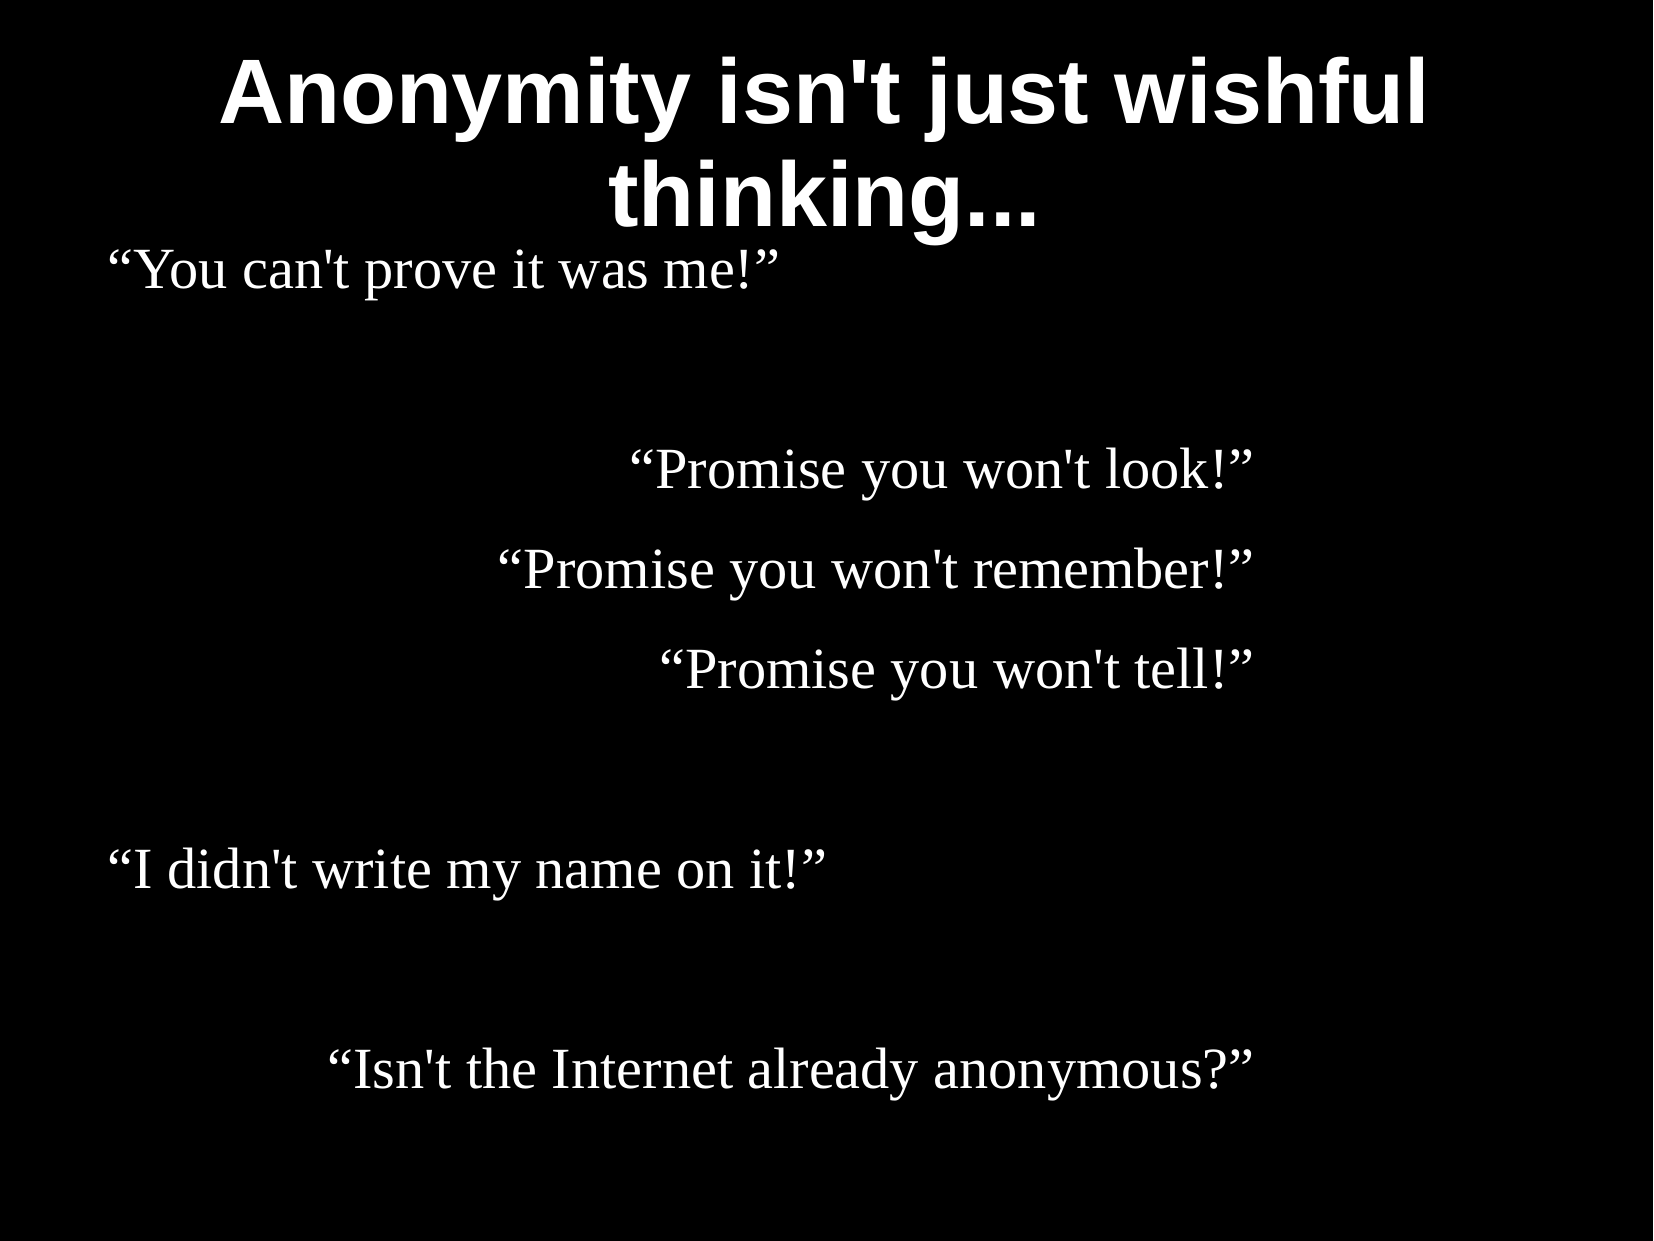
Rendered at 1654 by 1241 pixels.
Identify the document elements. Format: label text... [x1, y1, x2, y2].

text_box “You can't prove it was me!” “Promise you won't look!” “Promise you won't remember!” “Promise you won't tell!” “I didn't write my name on it!” “Isn't the Internet already anonymous?” [93, 229, 1522, 1208]
title Anonymity isn't just wishful thinking... [50, 23, 1600, 263]
